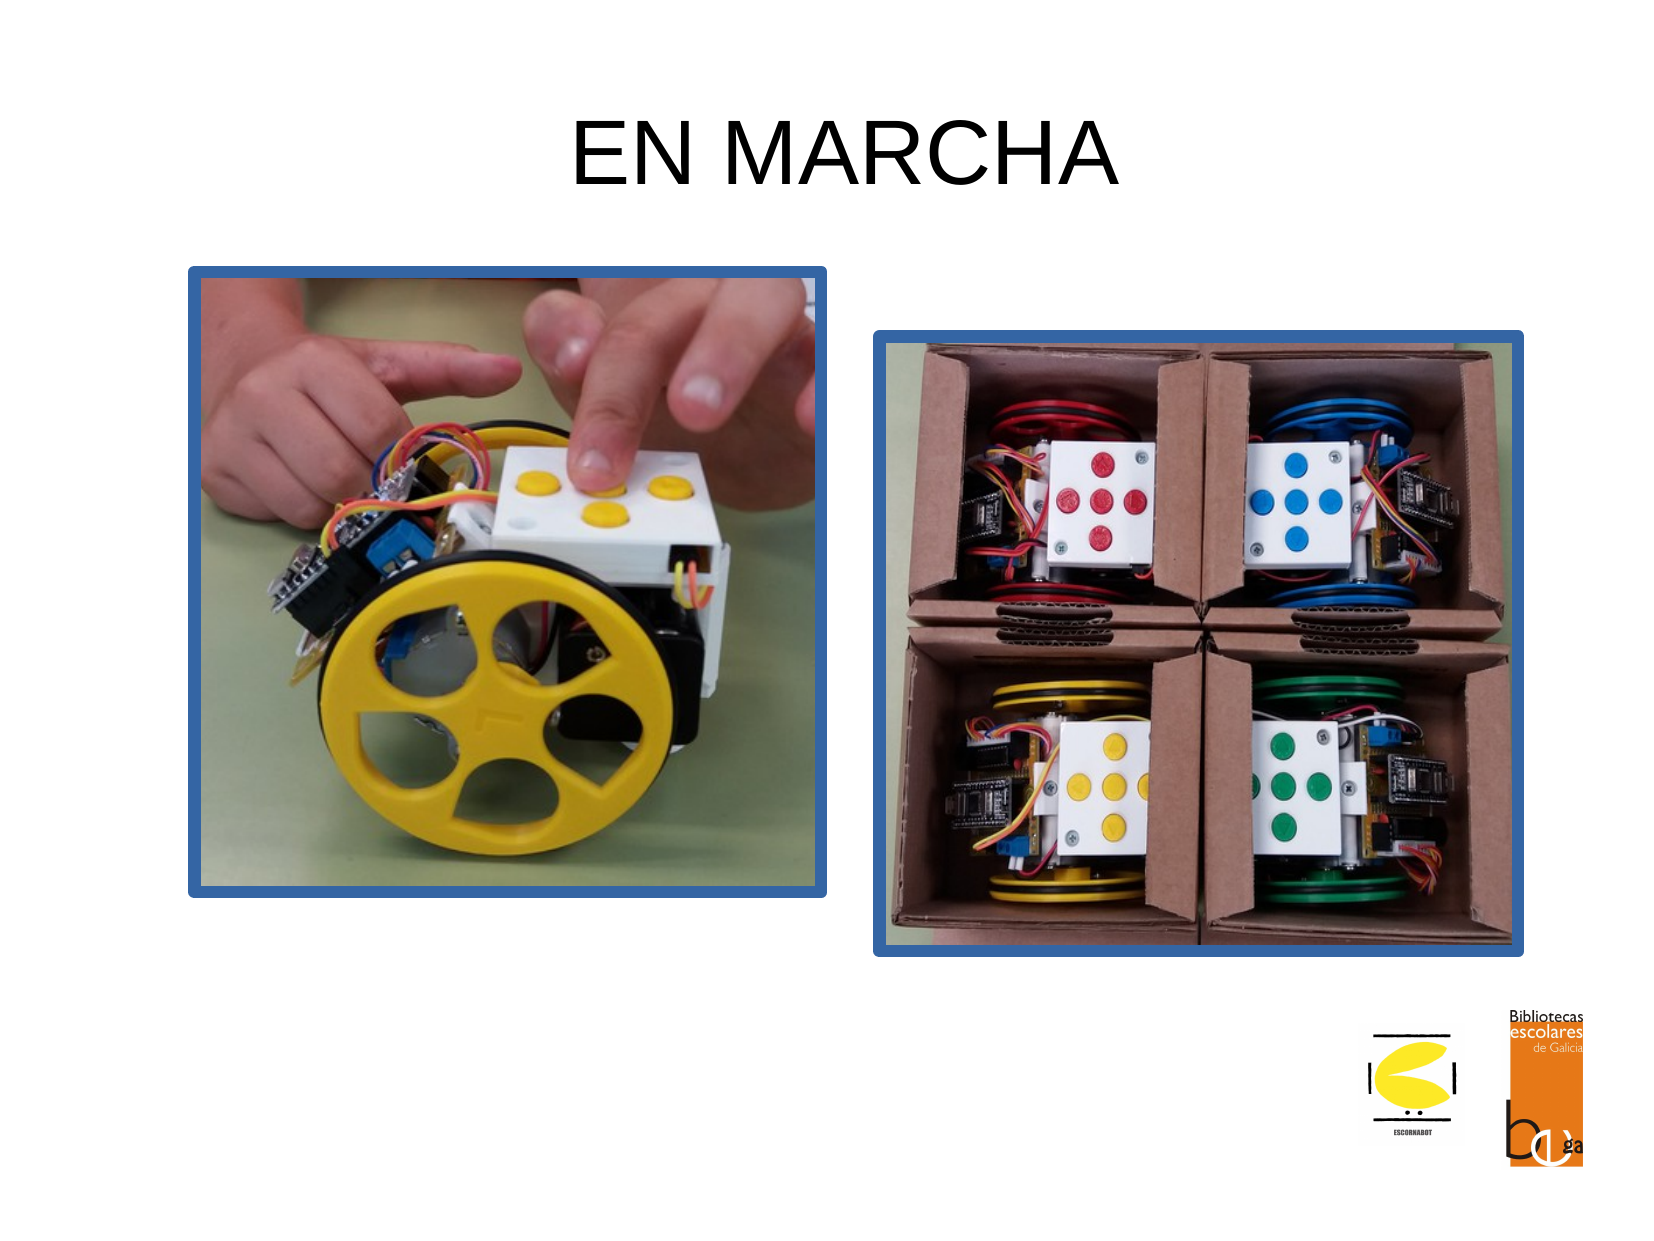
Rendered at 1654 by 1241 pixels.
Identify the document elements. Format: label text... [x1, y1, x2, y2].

picture [1358, 1023, 1465, 1146]
picture [200, 278, 815, 886]
title EN MARCHA [82, 49, 1571, 257]
picture [885, 342, 1512, 945]
picture [1501, 1010, 1583, 1170]
